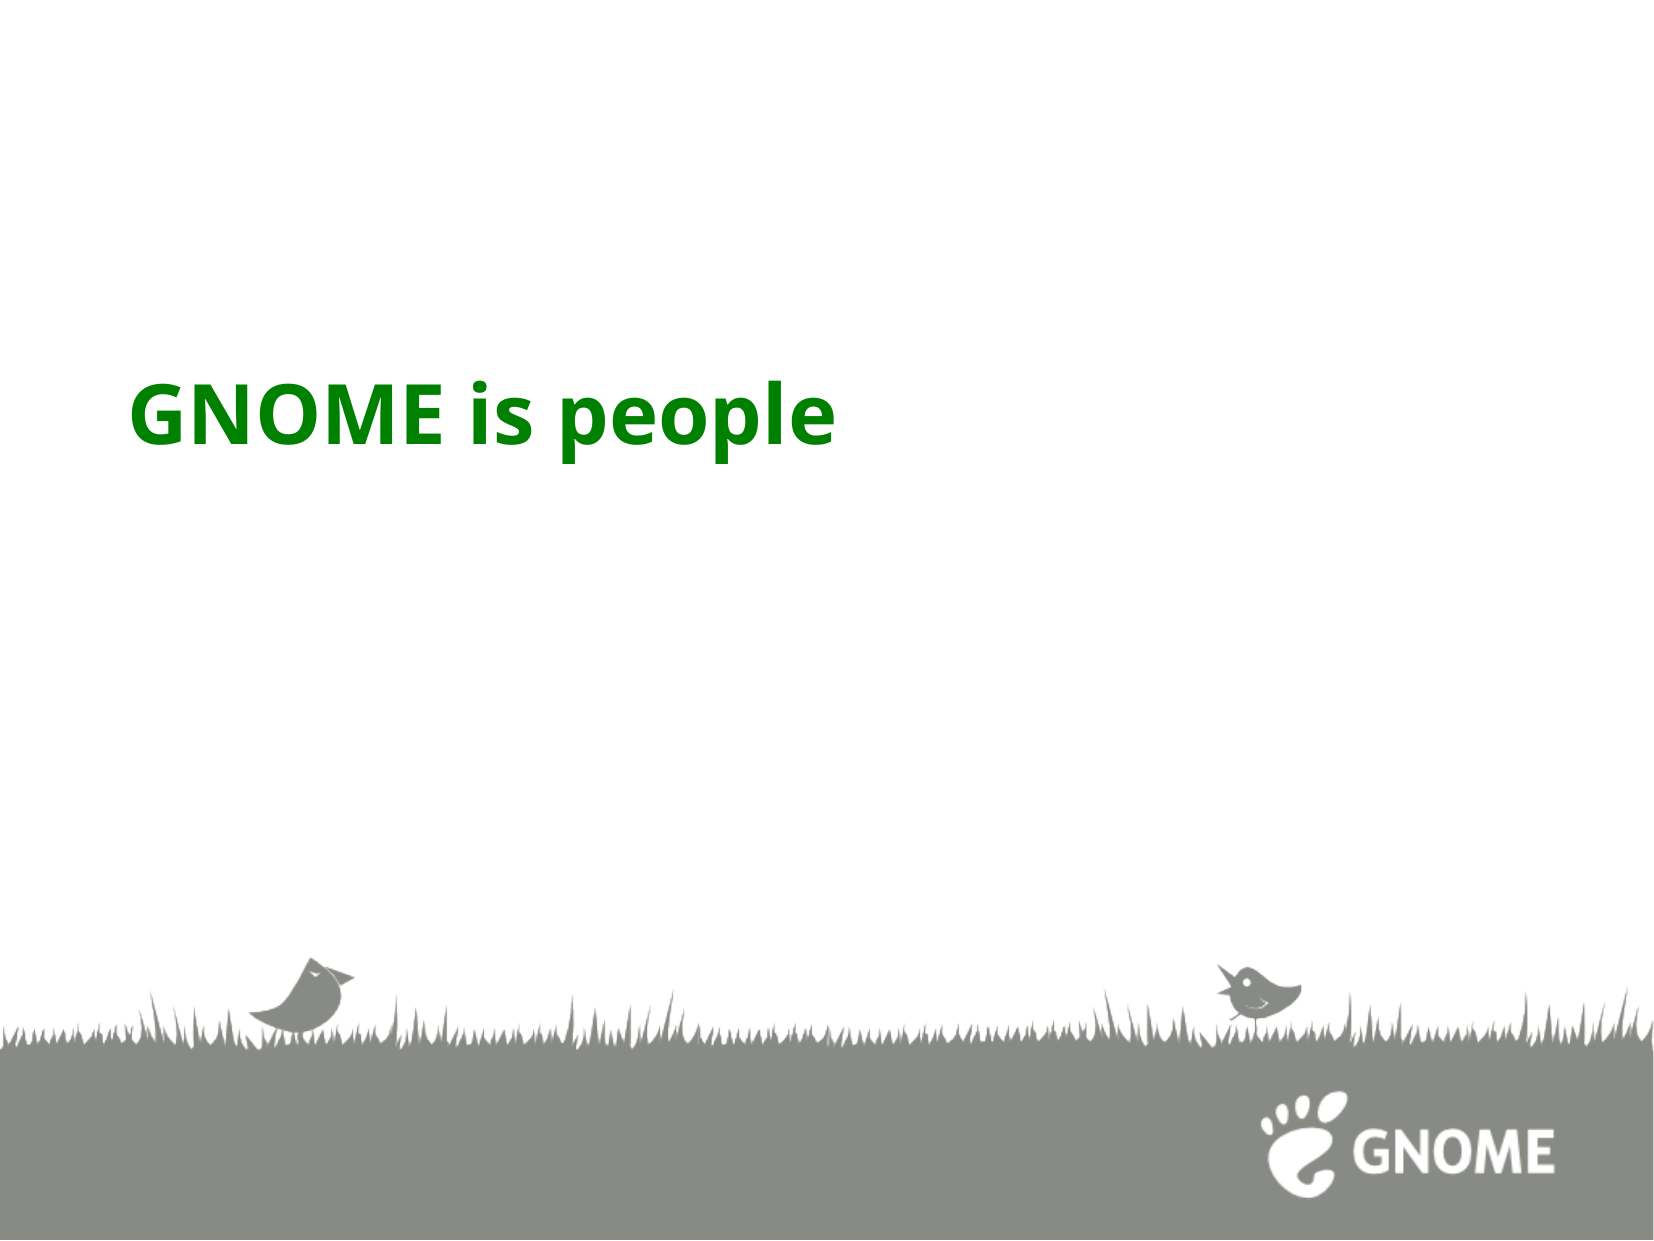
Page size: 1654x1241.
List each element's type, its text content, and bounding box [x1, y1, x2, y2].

picture [0, 0, 1654, 1241]
text_box GNOME is people [112, 348, 1276, 476]
